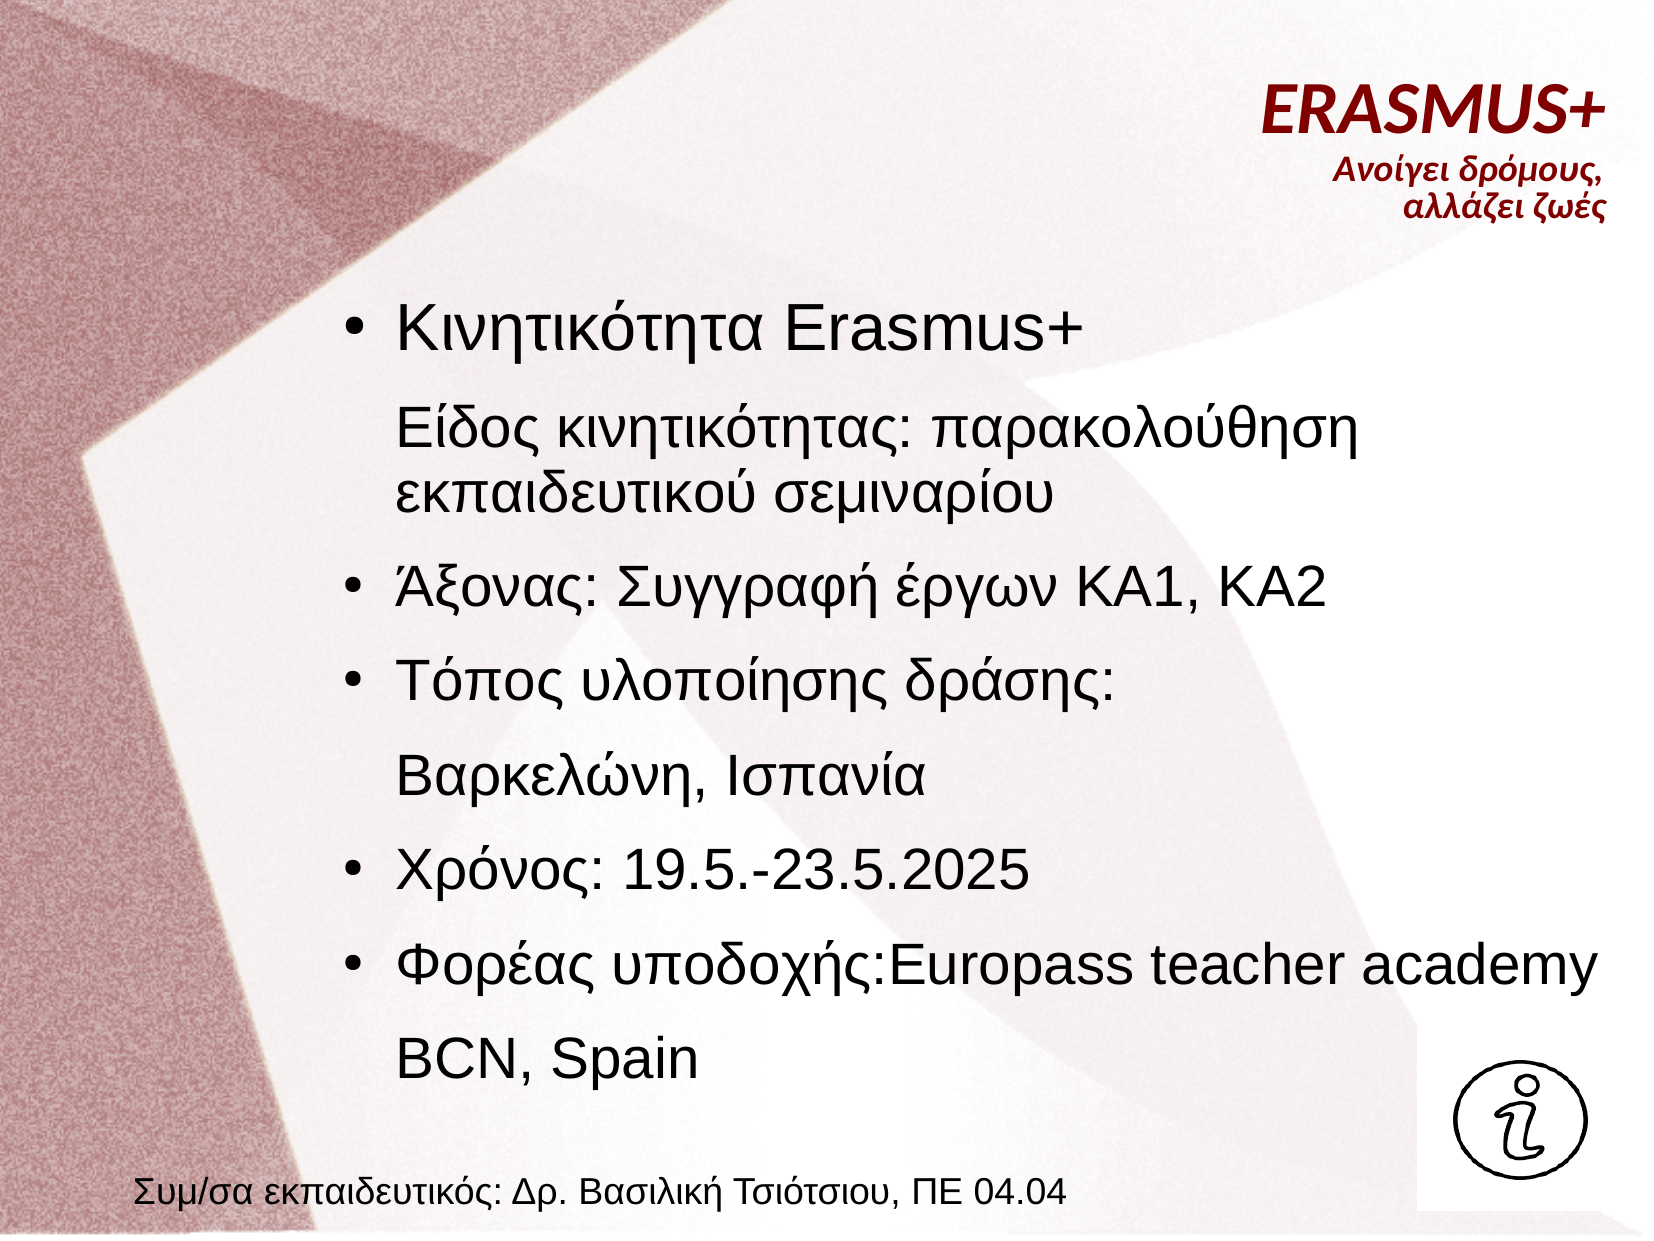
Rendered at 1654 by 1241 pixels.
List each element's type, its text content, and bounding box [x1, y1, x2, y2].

list Κινητικότητα Erasmus+ Είδος κινητικότητας: παρακολούθηση εκπαιδευτικού σεμιναρίου Άξονας: Συγγραφή έργων ΚΑ1, ΚΑ2 Τόπος υλοποίησης δράσης: Βαρκελώνη, Ισπανία Χρόνος: 19.5.-23.5.2025 Φορέας υποδοχής:Europass teacher academy BCN, Spain [324, 290, 1601, 1090]
title ERASMUS+ Ανοίγει δρόμους, αλλάζει ζωές [596, 49, 1607, 257]
picture [0, 0, 1654, 1241]
text_box Συμ/σα εκπαιδευτικός: Δρ. Βασιλική Τσιότσιου, ΠΕ 04.04 [118, 1163, 1084, 1221]
